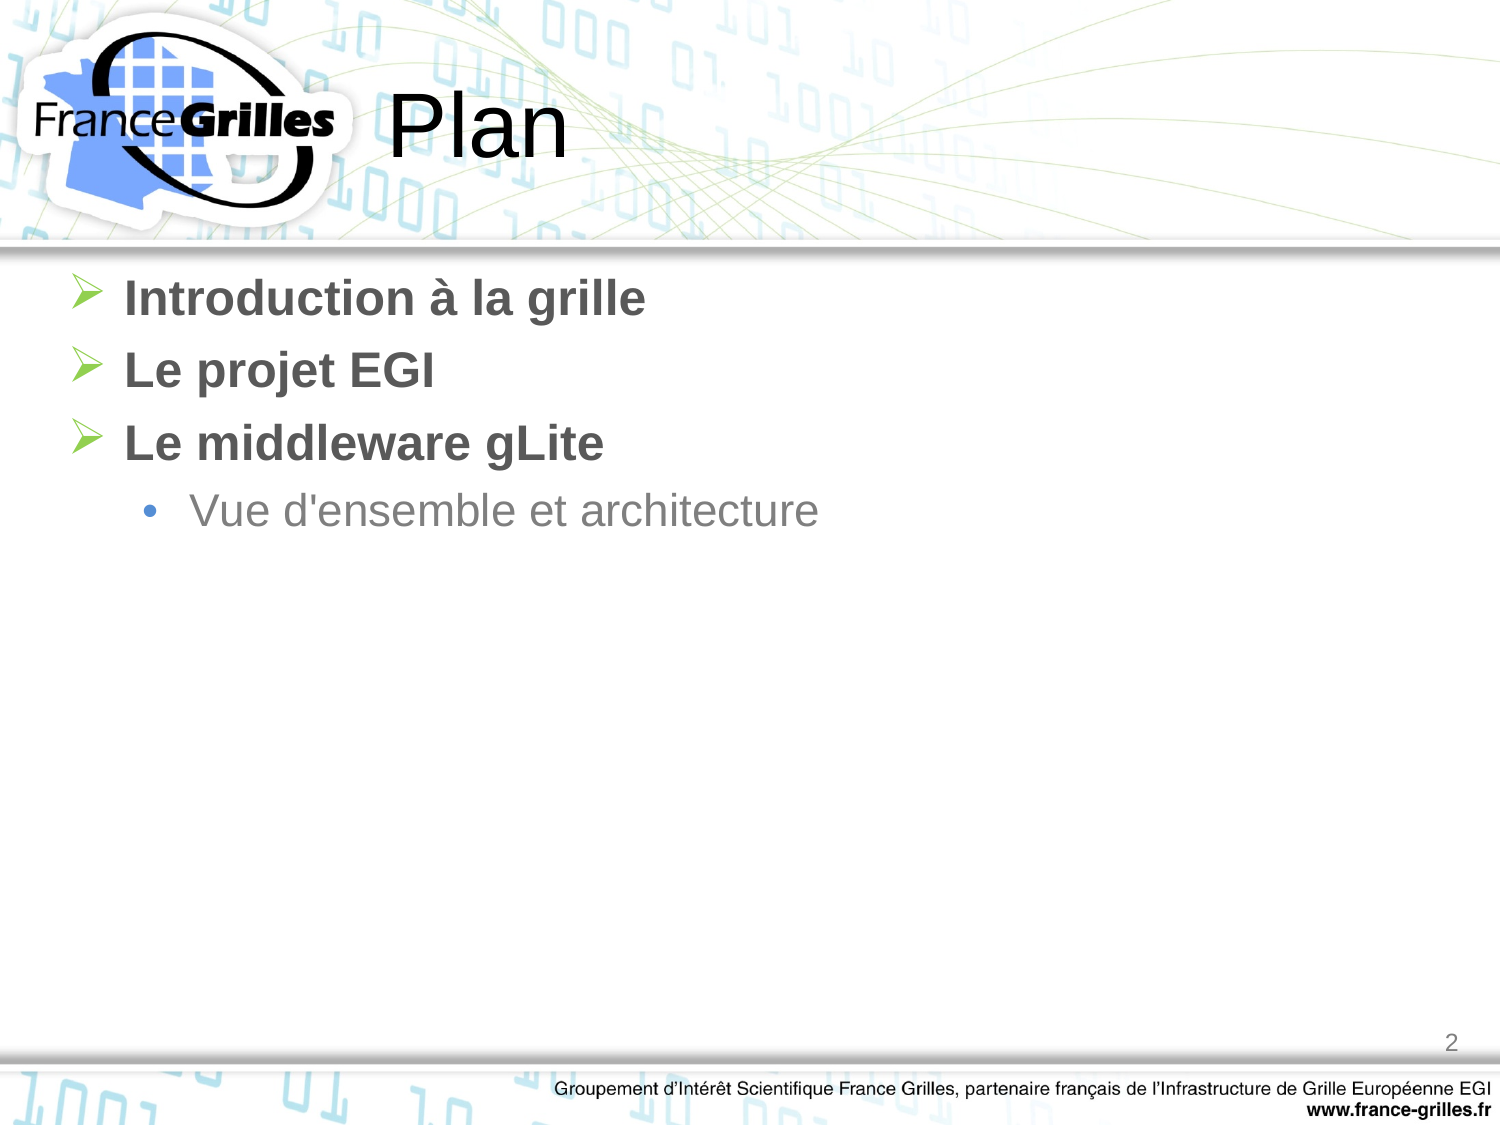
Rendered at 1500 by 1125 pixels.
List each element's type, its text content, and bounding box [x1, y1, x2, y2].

picture [0, 0, 1500, 1125]
title Plan [372, 0, 1459, 251]
list Introduction à la grille Le projet EGI Le middleware gLite Vue d'ensemble et architecture [53, 262, 1459, 1024]
